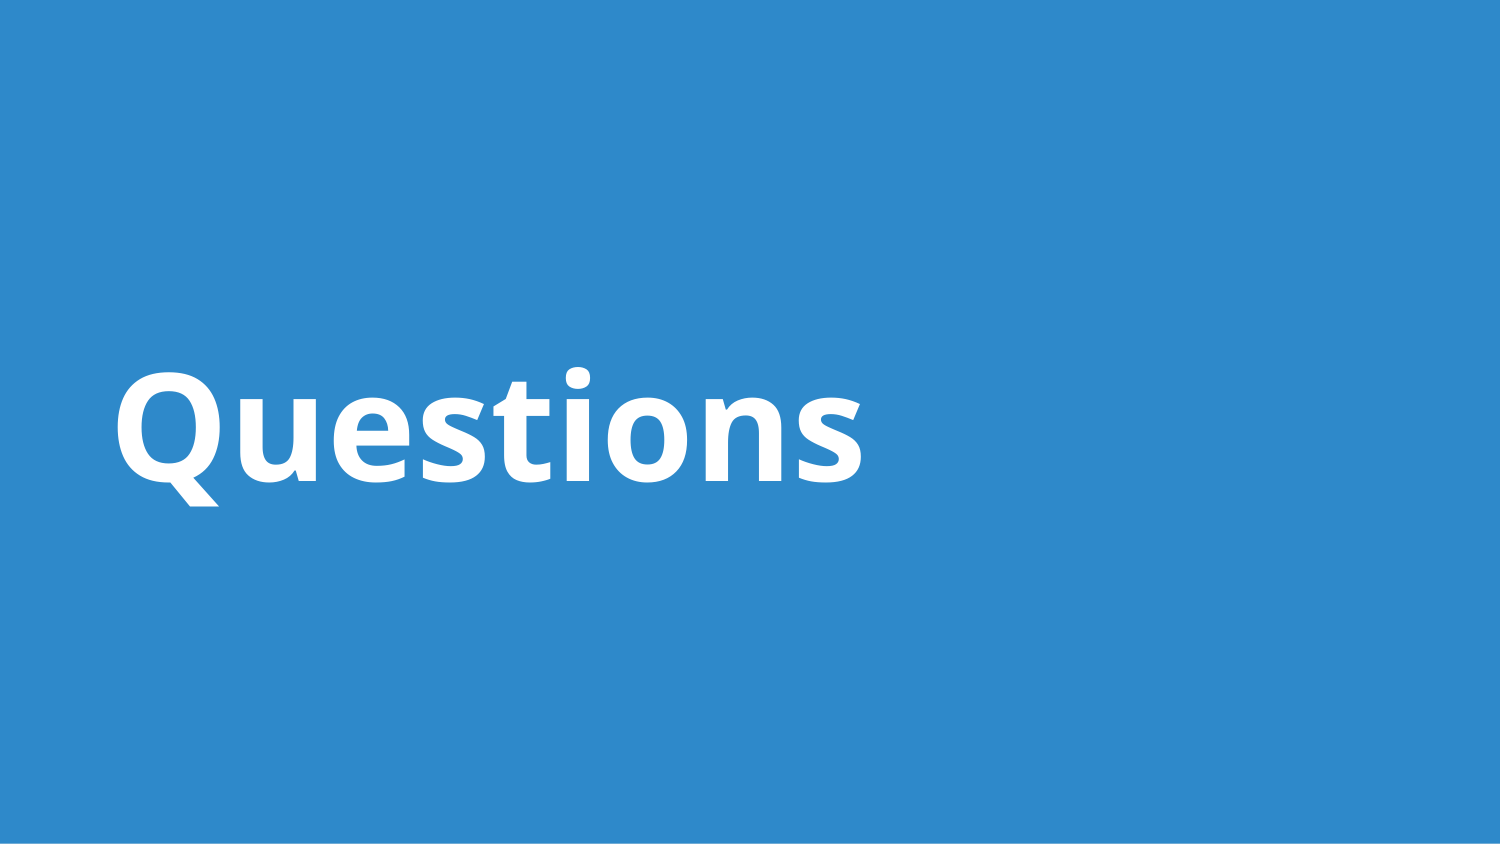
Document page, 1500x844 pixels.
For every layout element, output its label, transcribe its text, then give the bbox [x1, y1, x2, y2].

text_box Questions [106, 78, 1394, 765]
